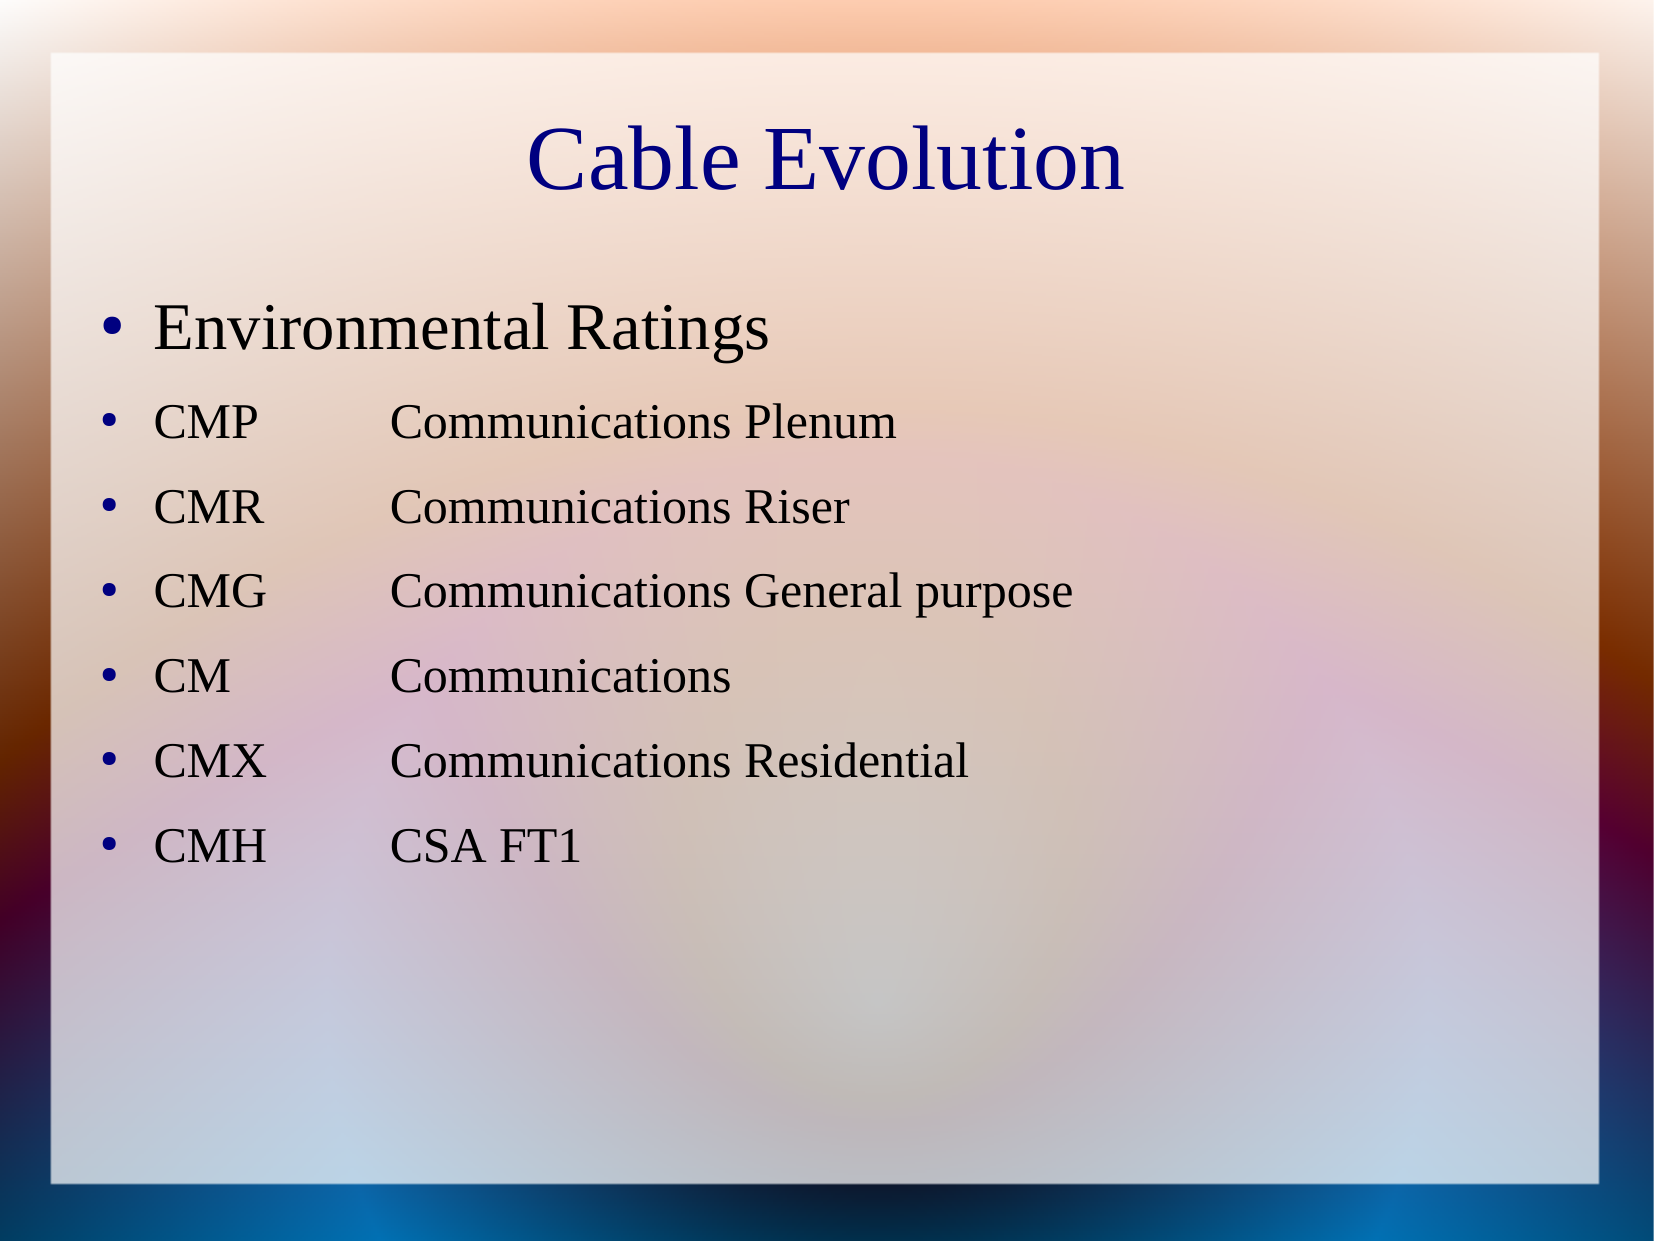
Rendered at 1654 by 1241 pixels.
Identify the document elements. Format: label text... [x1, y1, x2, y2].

picture [0, 0, 1654, 1241]
title Cable Evolution [82, 55, 1571, 263]
list Environmental Ratings CMP Communications Plenum CMR Communications Riser CMG Communications General purpose CM Communications CMX Communications Residential CMH CSA FT1 [82, 290, 1571, 1034]
